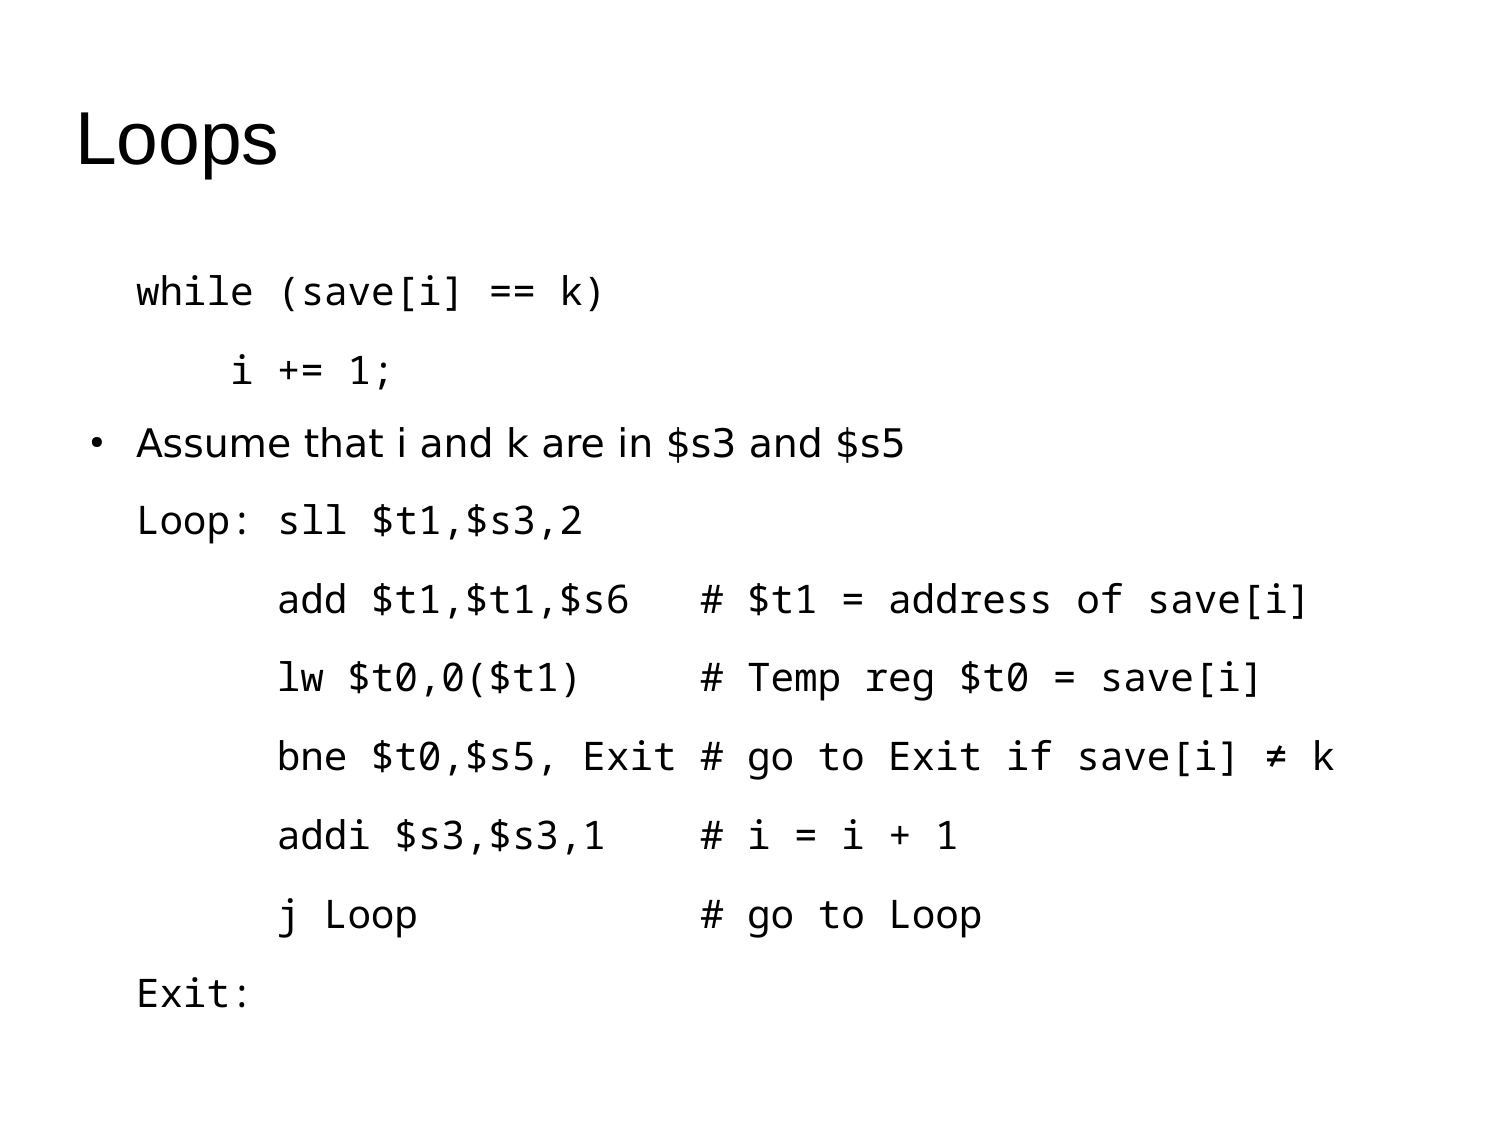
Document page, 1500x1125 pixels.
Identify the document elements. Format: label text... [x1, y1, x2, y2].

list while (save[i] == k) i += 1; Assume that i and k are in $s3 and $s5 Loop: sll $t1,$s3,2 add $t1,$t1,$s6 # $t1 = address of save[i] lw $t0,0($t1) # Temp reg $t0 = save[i] bne $t0,$s5, Exit # go to Exit if save[i] ≠ k addi $s3,$s3,1 # i = i + 1 j Loop # go to Loop Exit: [75, 263, 1425, 1036]
title Loops [75, 44, 1425, 233]
